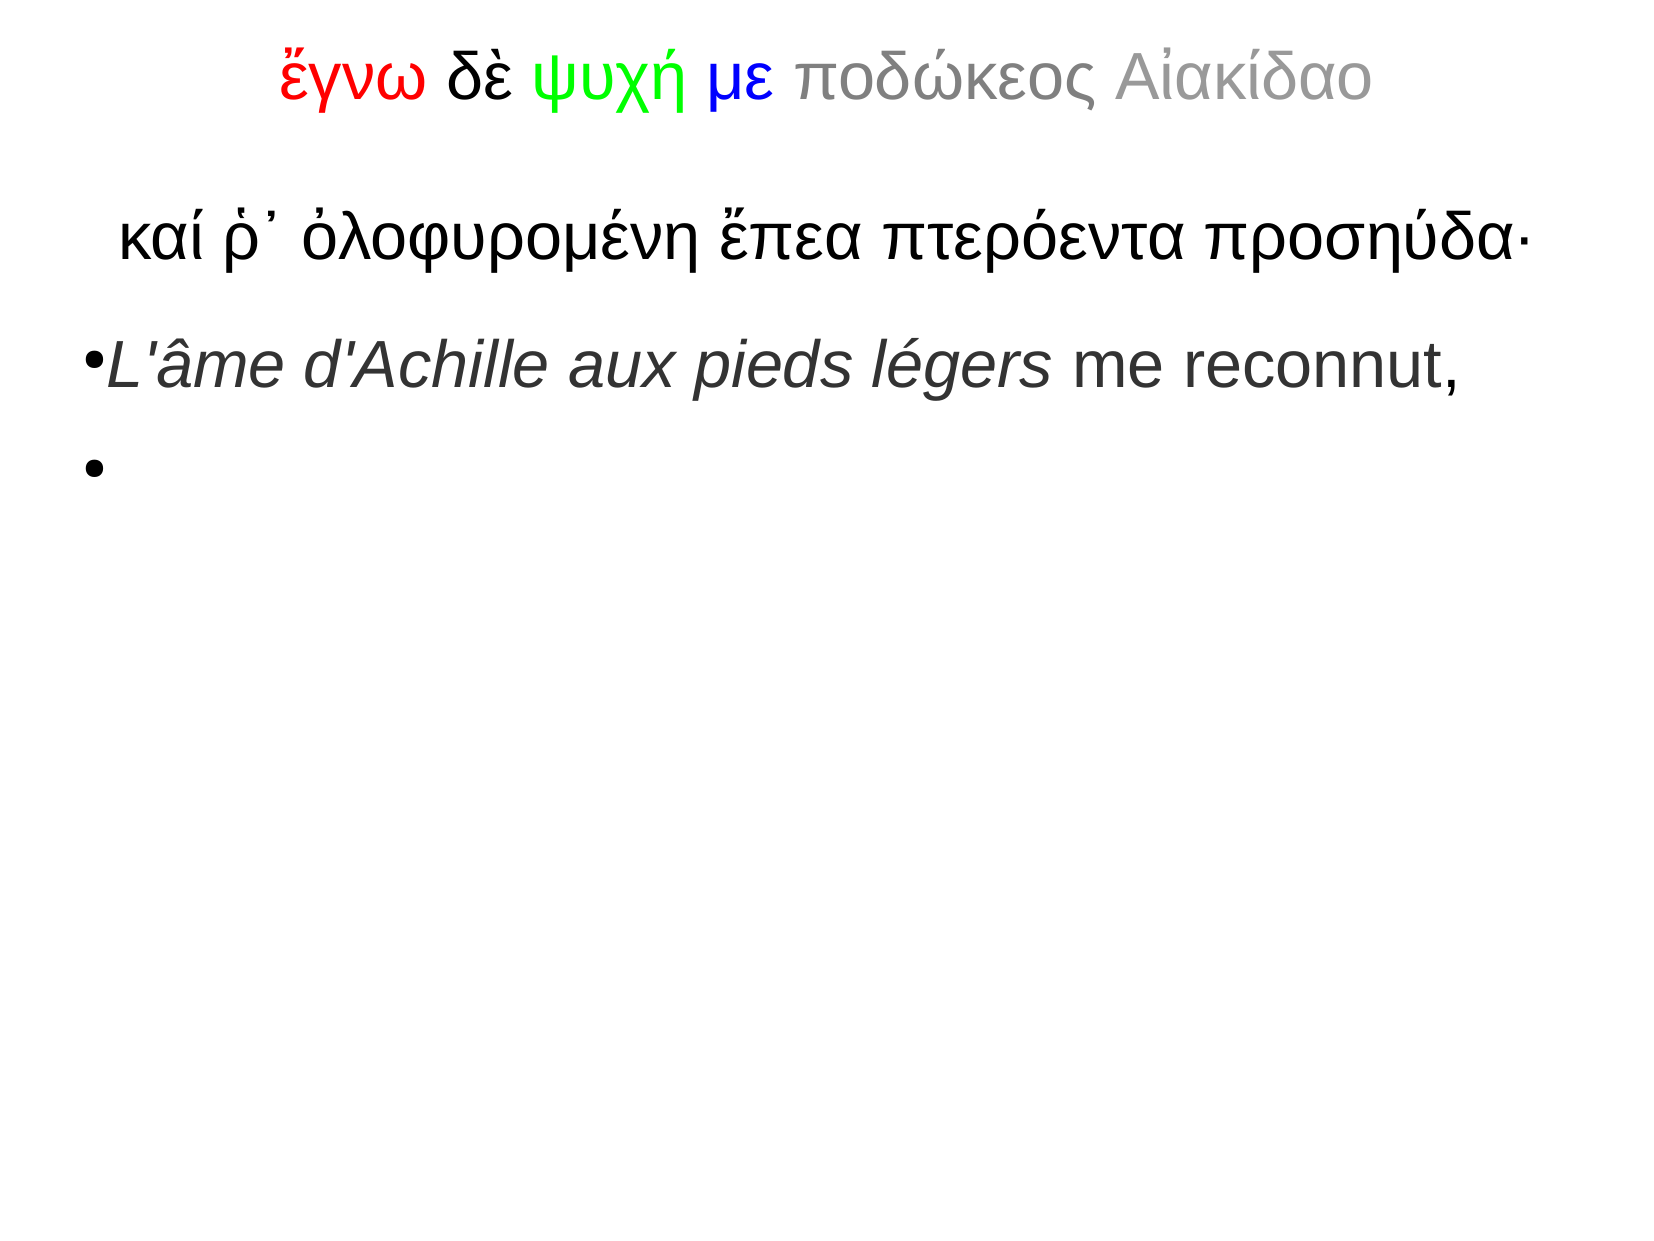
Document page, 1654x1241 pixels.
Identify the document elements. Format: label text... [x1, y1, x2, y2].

title ἔγνω δὲ ψυχή με ποδώκεος Αἰακίδαο καί ῥ᾽ ὀλοφυρομένη ἔπεα πτερόεντα προσηύδα· [82, 0, 1571, 320]
list L'âme d'Achille aux pieds légers me reconnut, [82, 320, 1571, 1041]
